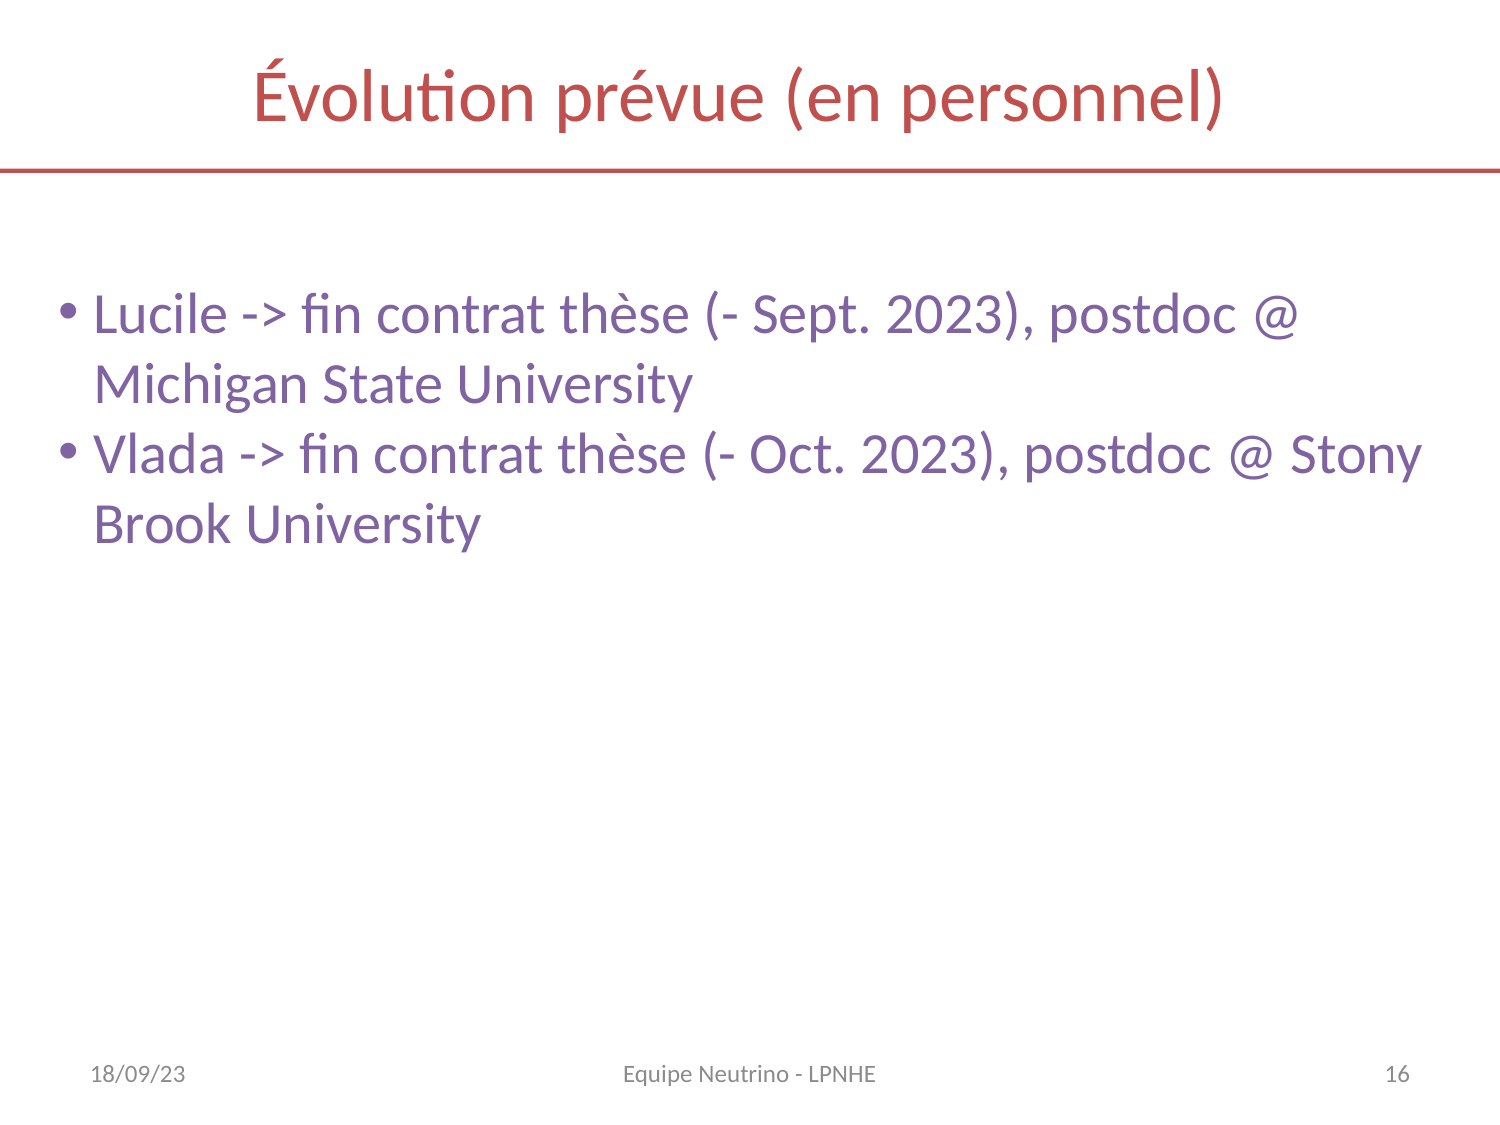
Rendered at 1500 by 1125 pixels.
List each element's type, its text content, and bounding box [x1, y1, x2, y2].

text_box Equipe Neutrino - LPNHE [512, 1042, 988, 1103]
text_box Évolution prévue (en personnel) [75, 29, 1425, 141]
text_box 18/09/23 [74, 1042, 425, 1103]
text_box <number> [1074, 1042, 1425, 1103]
text_box Lucile -> fin contrat thèse (- Sept. 2023), postdoc @ Michigan State University Vlada -> fin contrat thèse (- Oct. 2023), postdoc @ Stony Brook University [43, 187, 1460, 1043]
